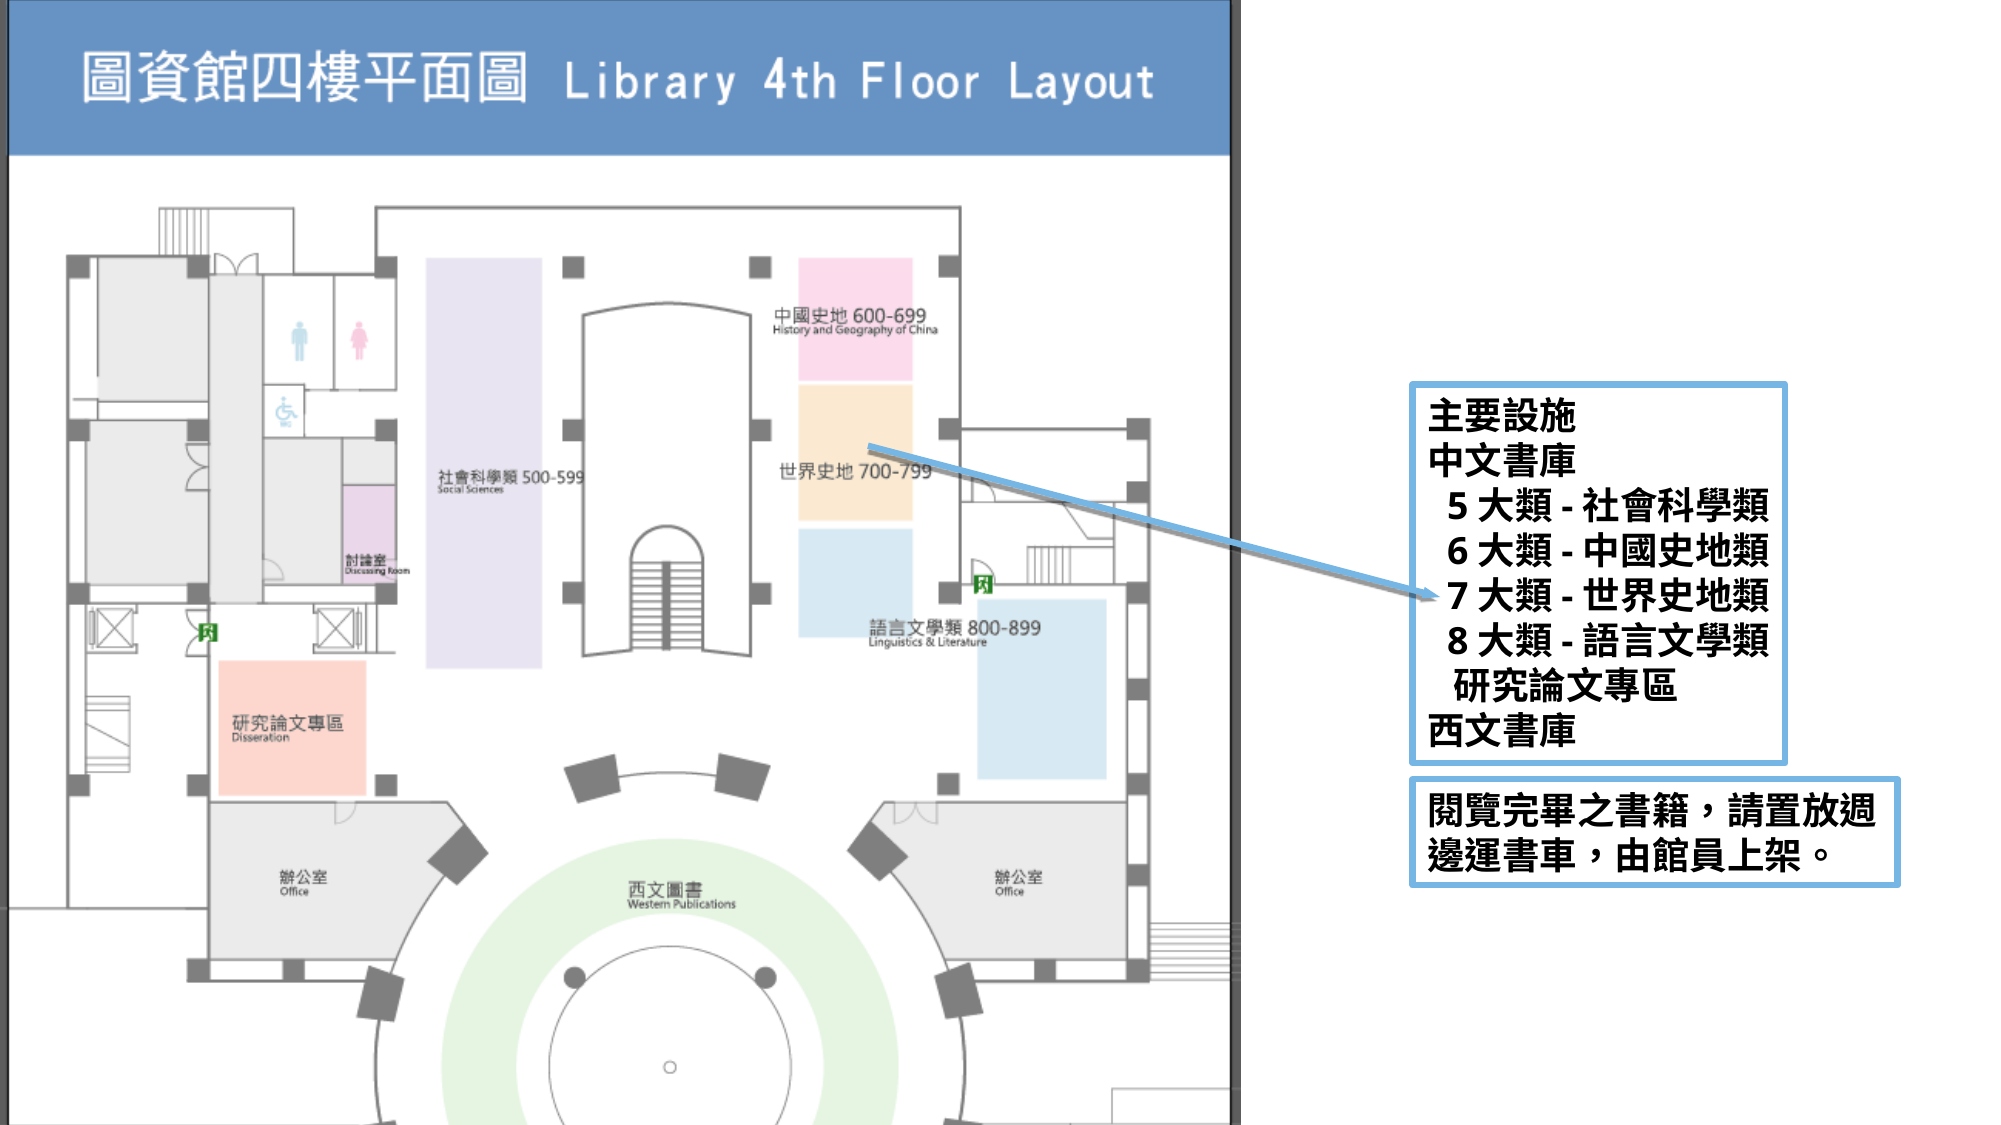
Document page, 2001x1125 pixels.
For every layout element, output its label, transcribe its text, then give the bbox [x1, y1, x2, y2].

text_box 閱覽完畢之書籍，請置放週邊運書車，由館員上架。 [1412, 779, 1898, 886]
picture [0, 0, 1241, 1125]
text_box 主要設施 中文書庫 5大類-社會科學類 6大類-中國史地類 7大類-世界史地類 8大類-語言文學類 研究論文專區 西文書庫 [1412, 384, 1760, 764]
